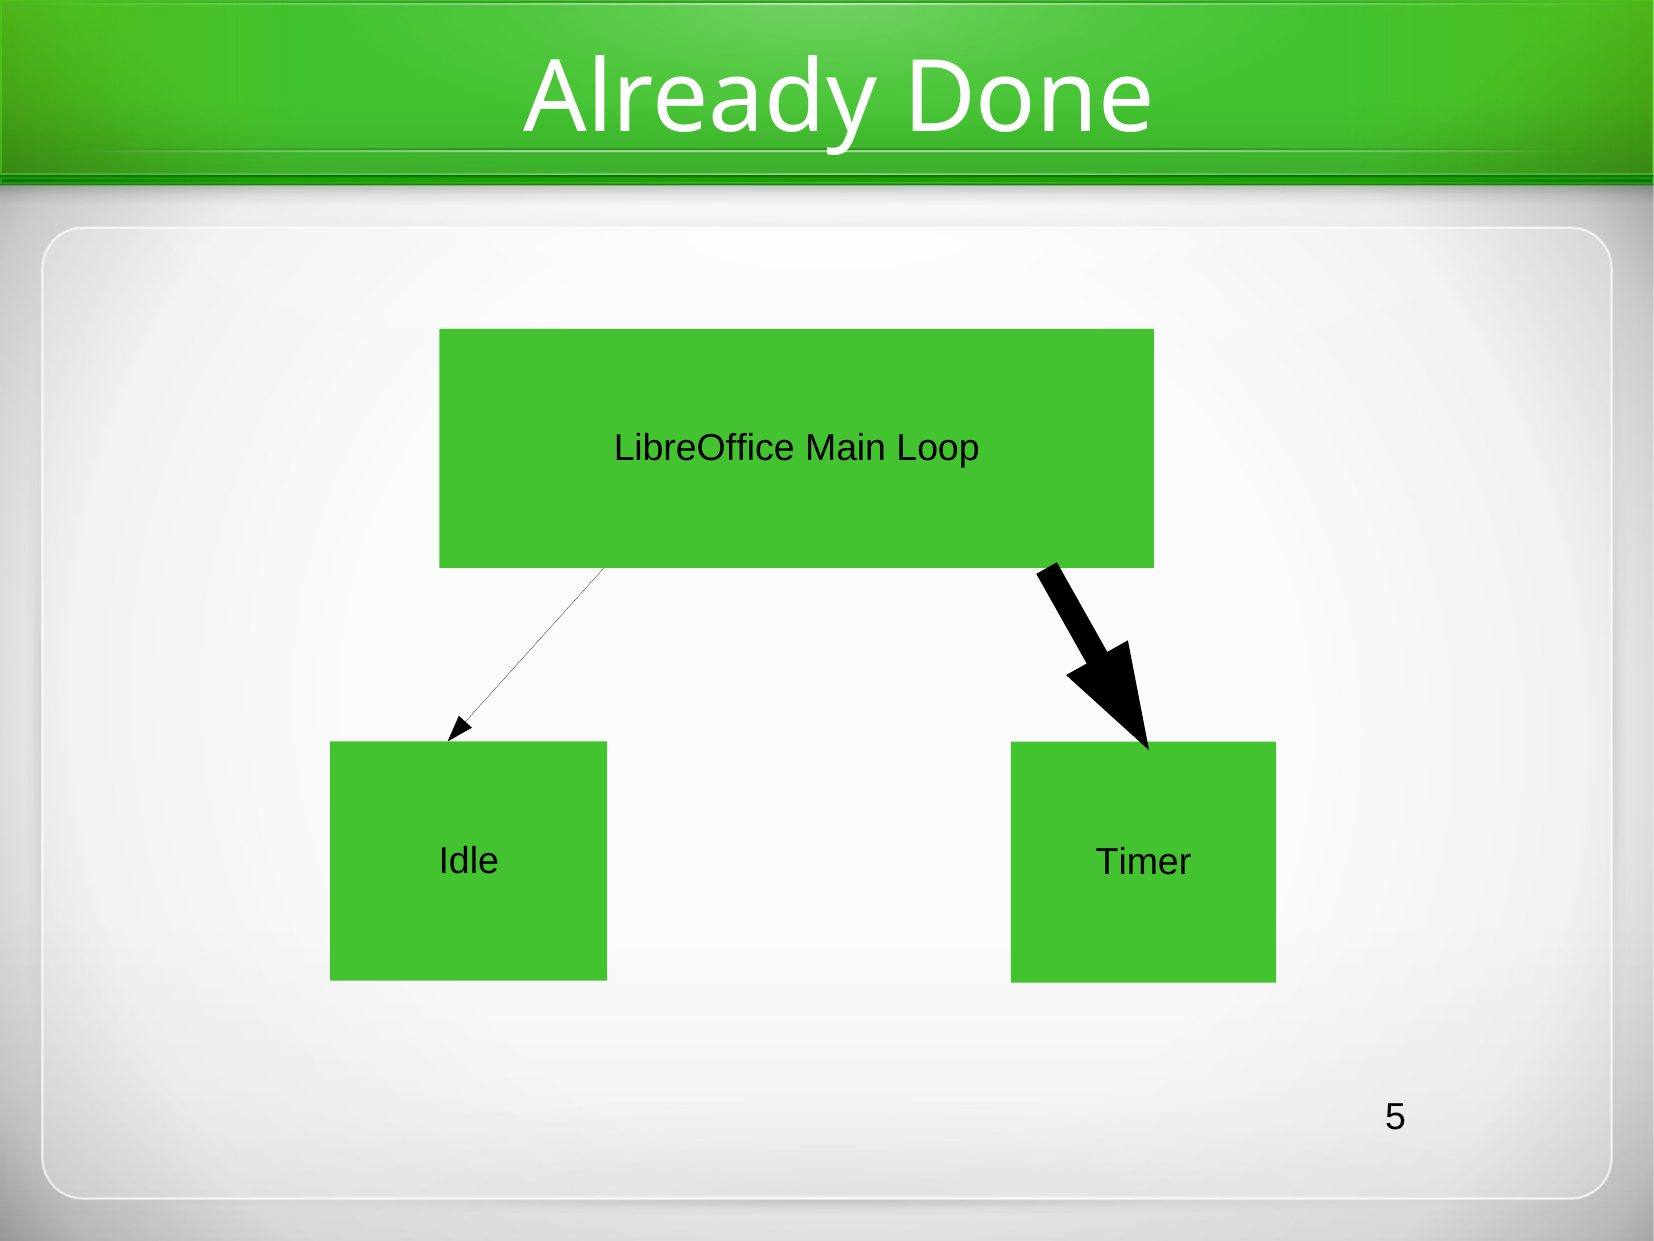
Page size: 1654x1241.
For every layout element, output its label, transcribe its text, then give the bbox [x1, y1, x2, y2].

title Already Done [82, 25, 1570, 172]
picture [0, 0, 1654, 1241]
text_box LibreOffice Main Loop [439, 328, 1154, 568]
text_box Timer [1010, 741, 1277, 983]
text_box Idle [330, 741, 608, 981]
